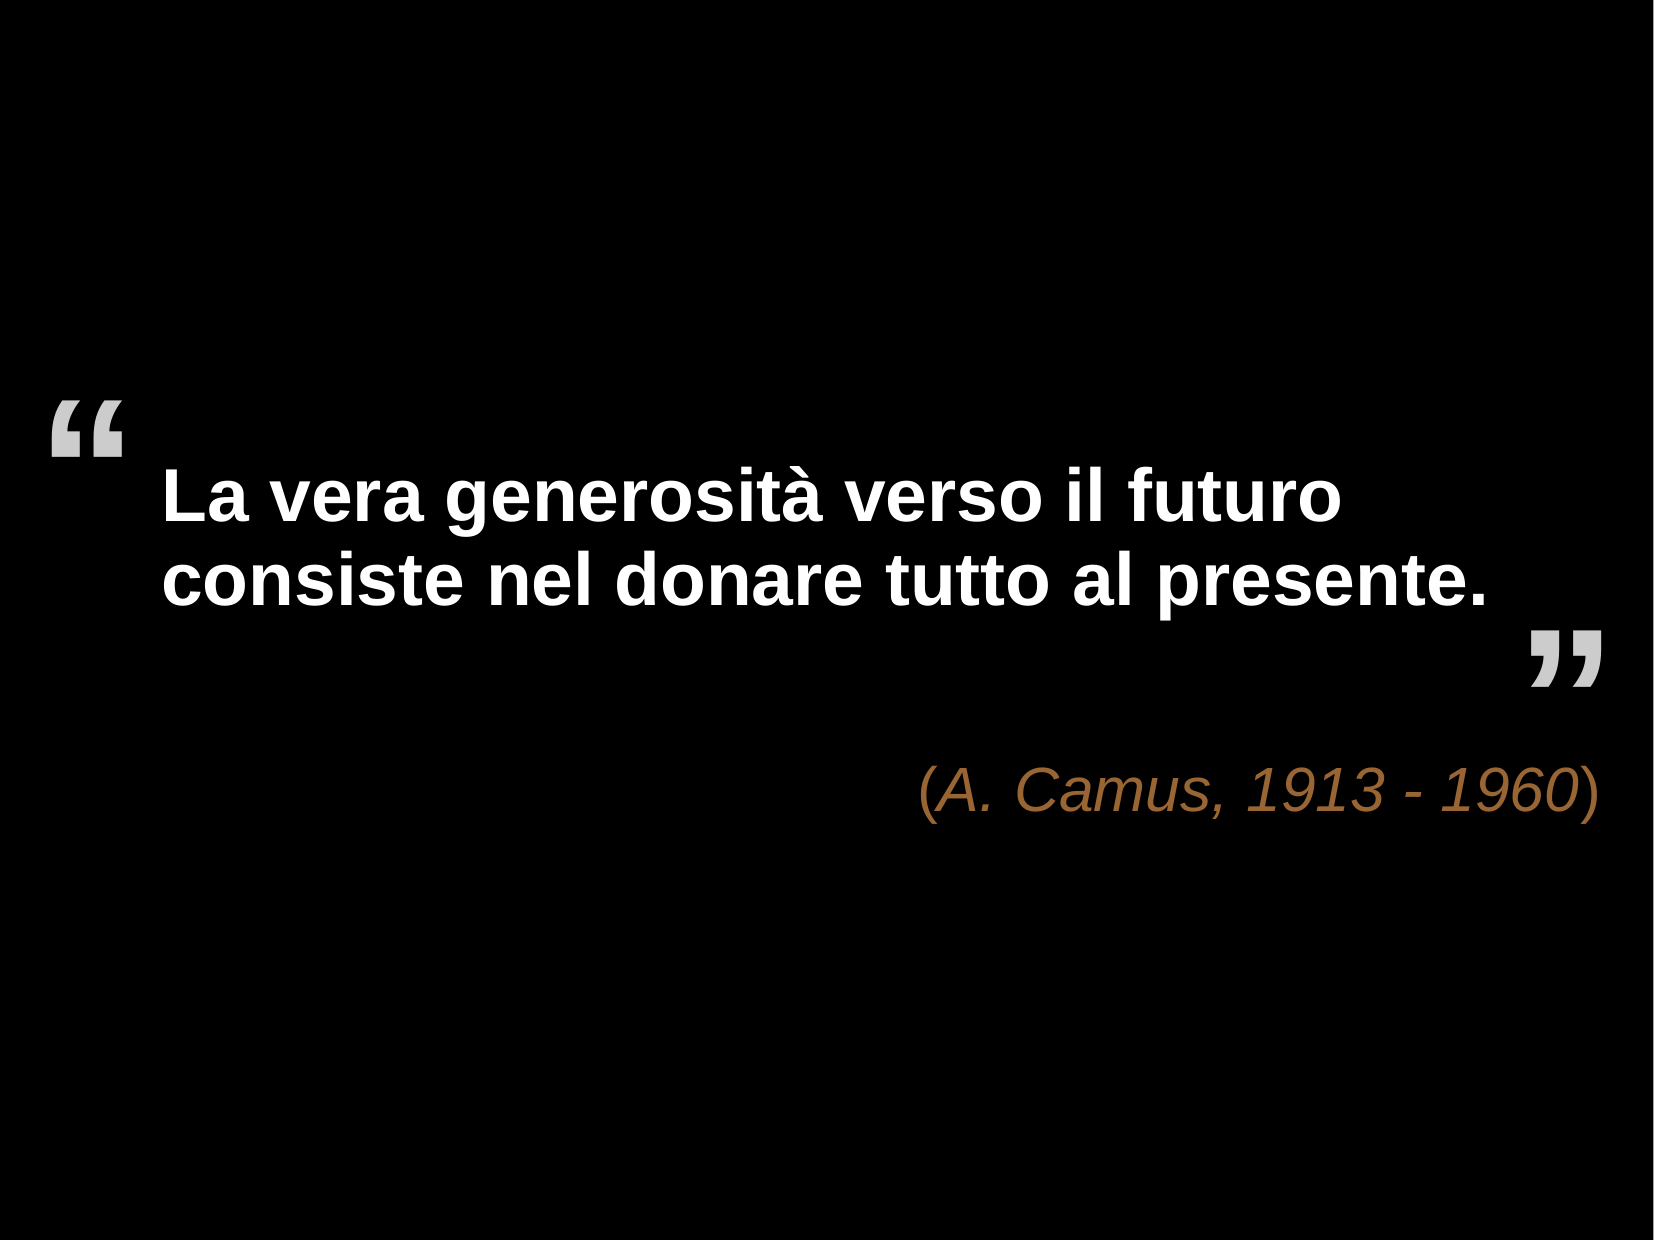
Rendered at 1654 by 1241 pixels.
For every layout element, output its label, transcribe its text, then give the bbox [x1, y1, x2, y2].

text_box (A. Camus, 1913 - 1960) [902, 747, 1616, 833]
text_box La vera generosità verso il futuro consiste nel donare tutto al presente. [146, 446, 1505, 630]
text_box ” [1501, 579, 1641, 819]
text_box “ [22, 349, 200, 589]
